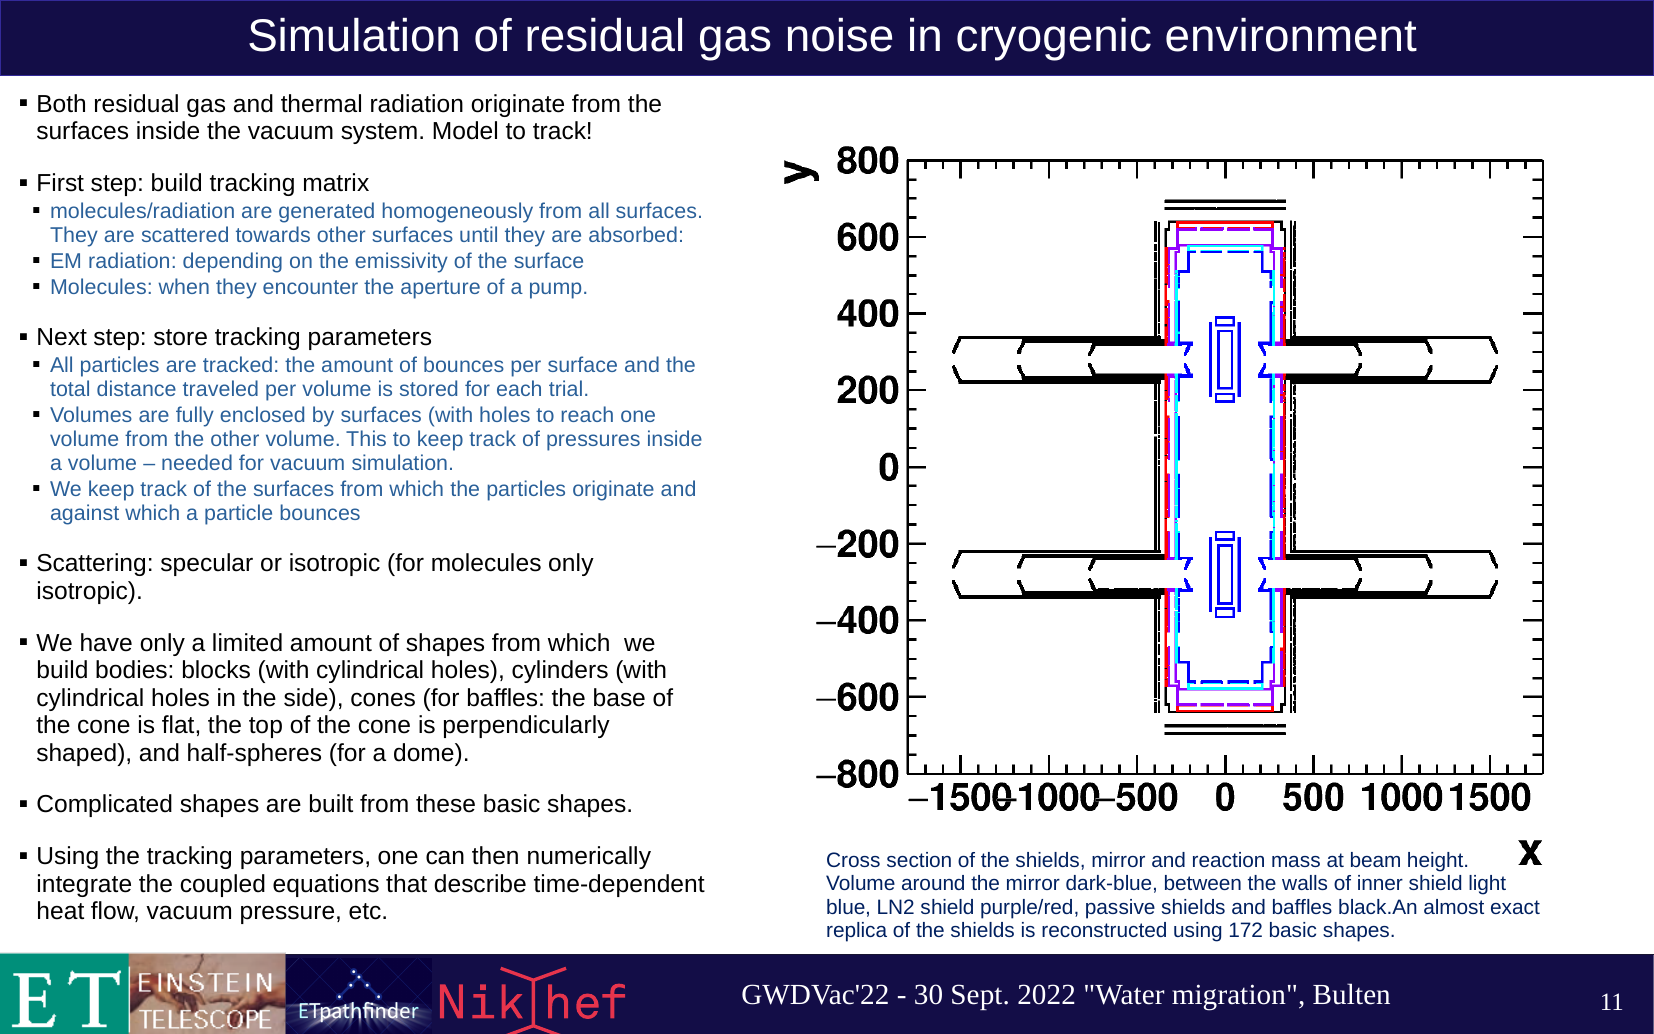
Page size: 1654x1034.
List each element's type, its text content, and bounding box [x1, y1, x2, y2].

list Both residual gas and thermal radiation originate from the surfaces inside the vacuum system. Model to track! First step: build tracking matrix molecules/radiation are generated homogeneously from all surfaces. They are scattered towards other surfaces until they are absorbed: EM radiation: depending on the emissivity of the surface Molecules: when they encounter the aperture of a pump. Next step: store tracking parameters All particles are tracked: the amount of bounces per surface and the total distance traveled per volume is stored for each trial. Volumes are fully enclosed by surfaces (with holes to reach one volume from the other volume. This to keep track of pressures inside a volume – needed for vacuum simulation. We keep track of the surfaces from which the particles originate and against which a particle bounces Scattering: specular or isotropic (for molecules only isotropic). We have only a limited amount of shapes from which we build bodies: blocks (with cylindrical holes), cylinders (with cylindrical holes in the side), cones (for baffles: the base of the cone is flat, the top of the cone is perpendicularly shaped), and half-spheres (for a dome). Complicated shapes are built from these basic shapes. Using the tracking parameters, one can then numerically integrate the coupled equations that describe time-dependent heat flow, vacuum pressure, etc. [17, 90, 708, 931]
title Simulation of residual gas noise in cryogenic environment [75, 1, 1591, 70]
picture [780, 78, 1627, 896]
picture [0, 951, 432, 1034]
text_box Cross section of the shields, mirror and reaction mass at beam height. Volume around the mirror dark-blue, between the walls of inner shield light blue, LN2 shield purple/red, passive shields and baffles black.An almost exact replica of the shields is reconstructed using 172 basic shapes. [810, 840, 1561, 951]
